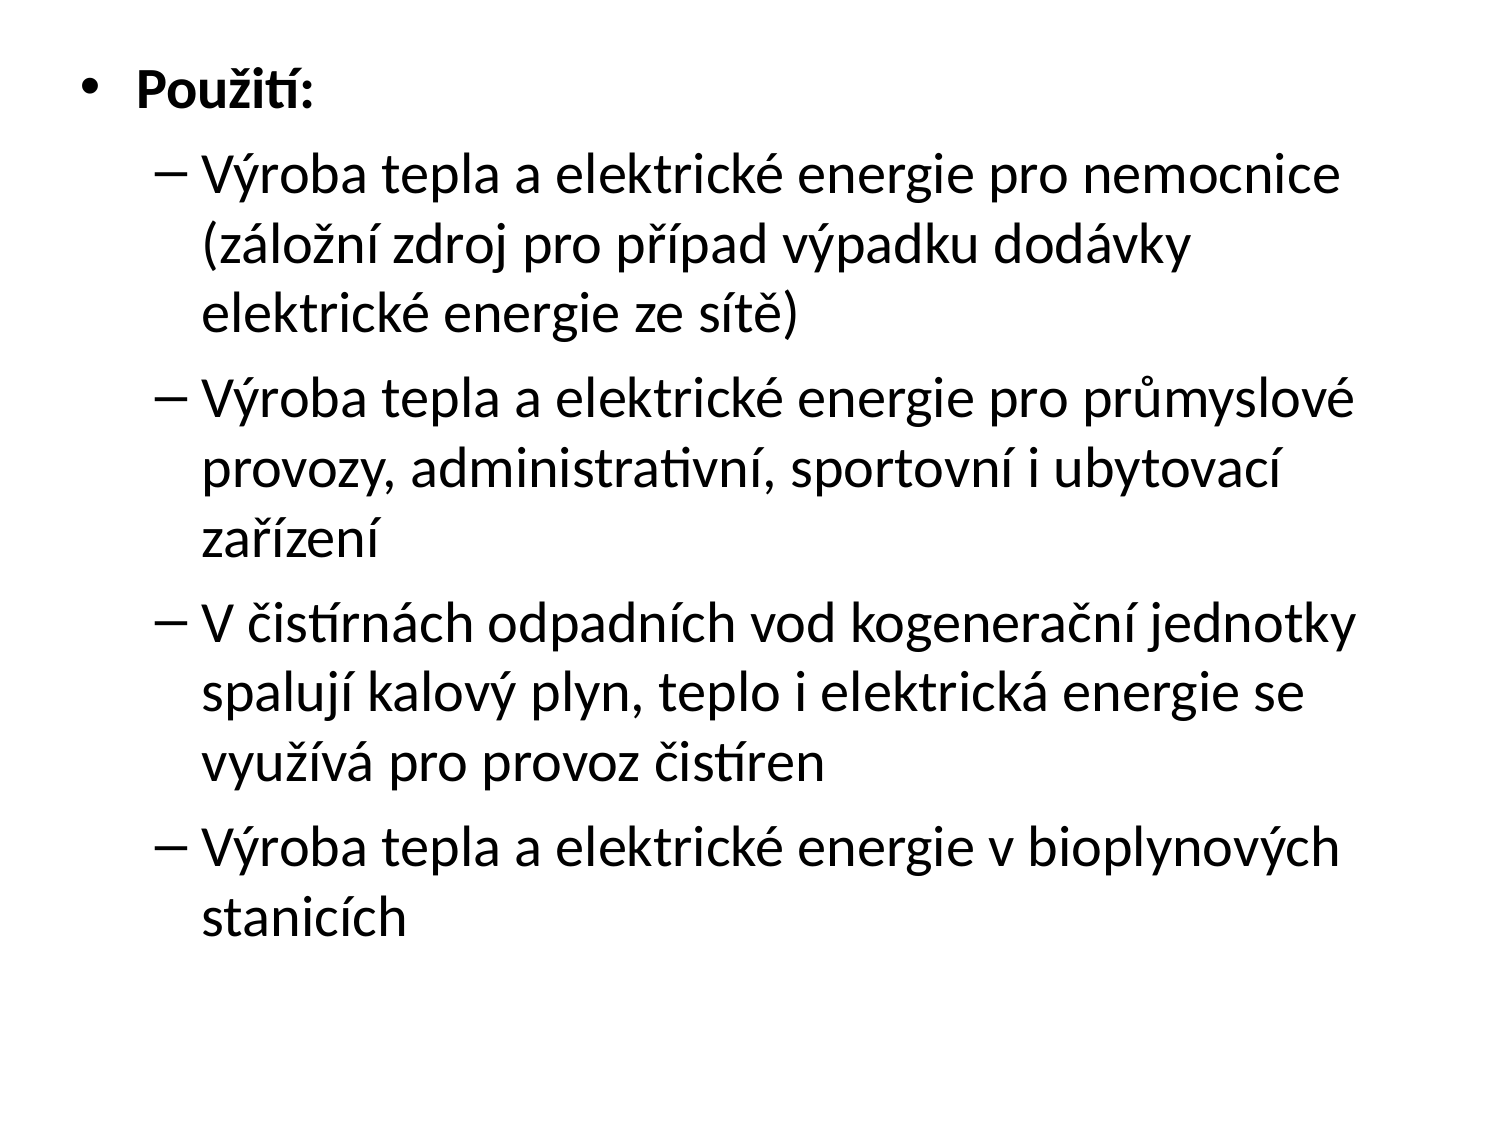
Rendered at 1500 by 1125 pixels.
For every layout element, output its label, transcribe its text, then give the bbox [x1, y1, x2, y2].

list Použití: Výroba tepla a elektrické energie pro nemocnice (záložní zdroj pro případ výpadku dodávky elektrické energie ze sítě) Výroba tepla a elektrické energie pro průmyslové provozy, administrativní, sportovní i ubytovací zařízení V čistírnách odpadních vod kogenerační jednotky spalují kalový plyn, teplo i elektrická energie se využívá pro provoz čistíren Výroba tepla a elektrické energie v bioplynových stanicích [64, 42, 1436, 1095]
